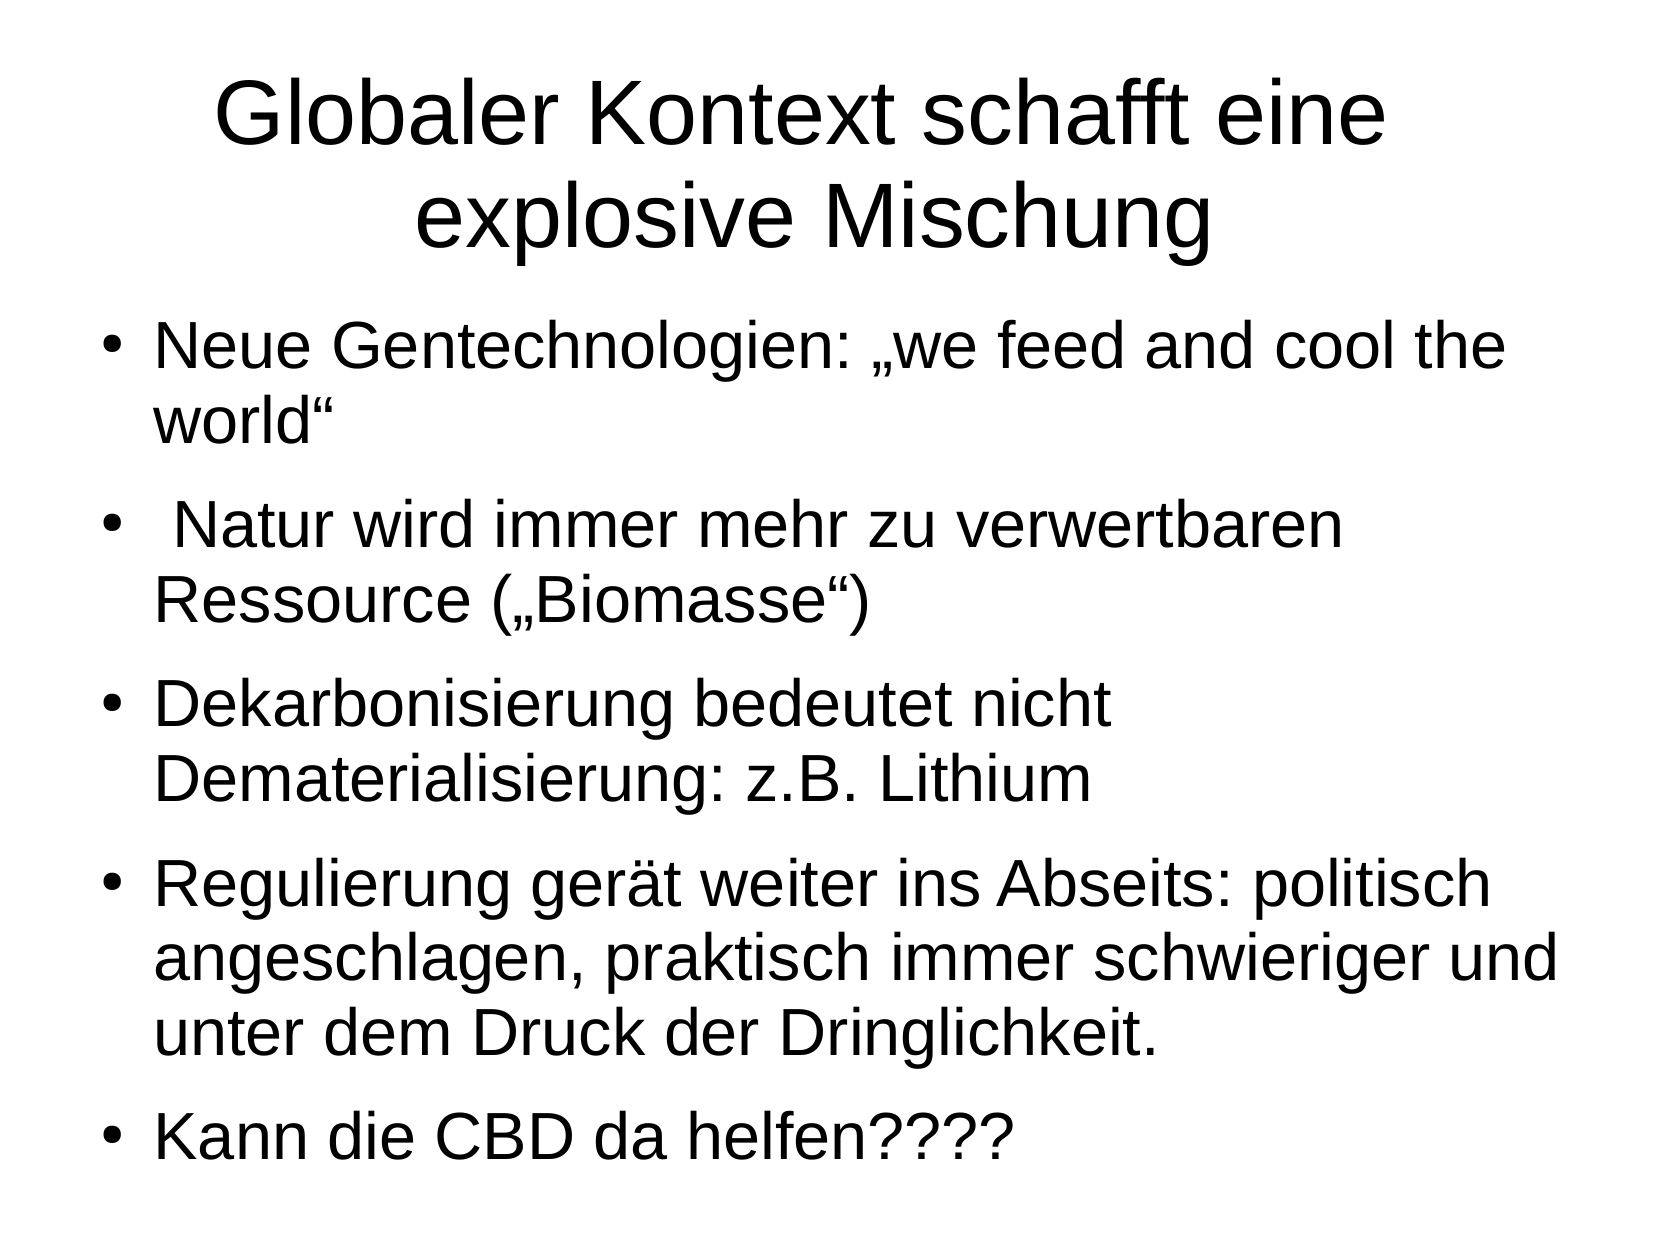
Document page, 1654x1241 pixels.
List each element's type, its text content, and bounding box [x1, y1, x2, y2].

title Globaler Kontext schafft eine explosive Mischung [71, 61, 1560, 269]
list Neue Gentechnologien: „we feed and cool the world“ Natur wird immer mehr zu verwertbaren Ressource („Biomasse“) Dekarbonisierung bedeutet nicht Dematerialisierung: z.B. Lithium Regulierung gerät weiter ins Abseits: politisch angeschlagen, praktisch immer schwieriger und unter dem Druck der Dringlichkeit. Kann die CBD da helfen???? [82, 308, 1571, 1028]
